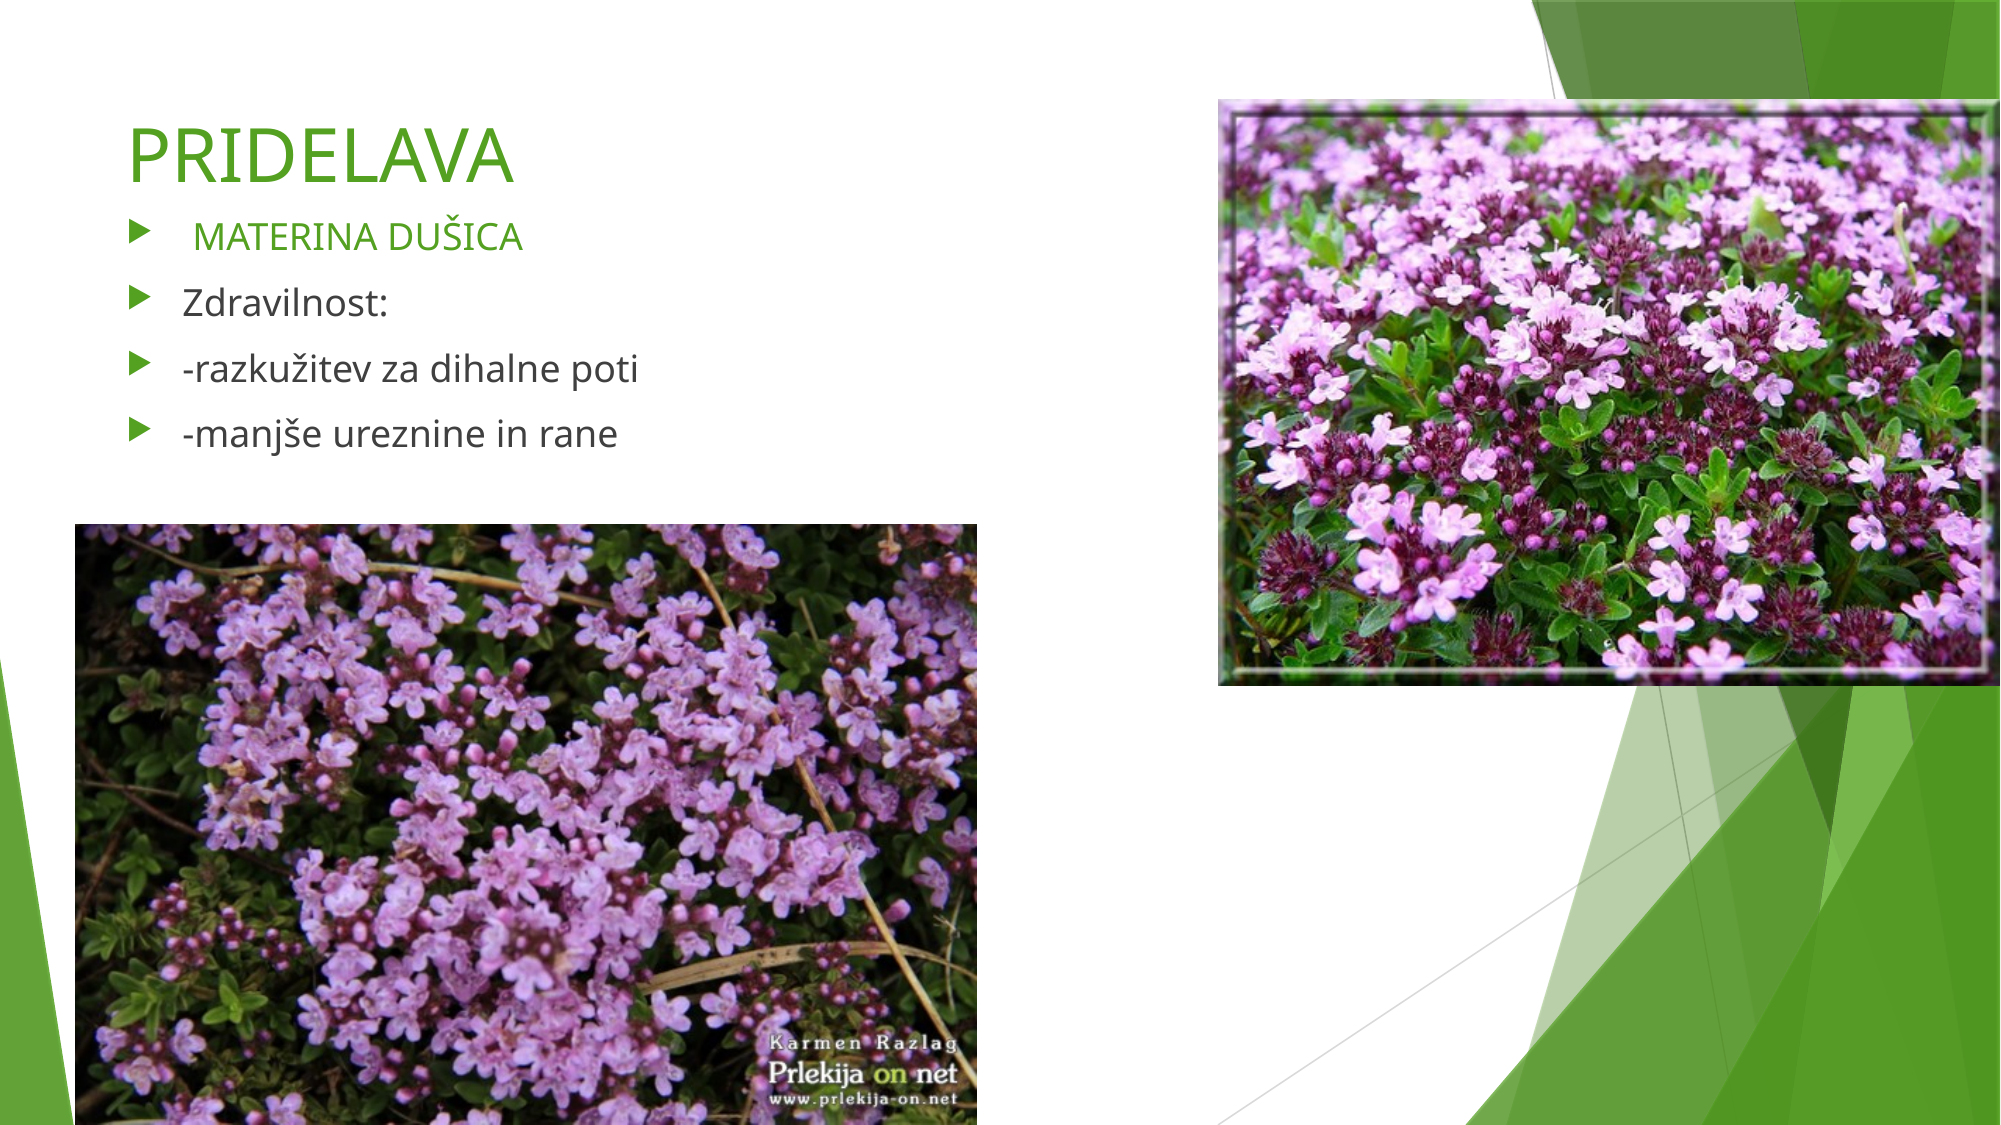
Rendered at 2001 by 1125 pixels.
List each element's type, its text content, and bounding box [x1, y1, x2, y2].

picture [1218, 99, 2000, 686]
picture [75, 524, 977, 1125]
title PRIDELAVA [111, 99, 1218, 205]
list MATERINA DUŠICA Zdravilnost: -razkužitev za dihalne poti -manjše ureznine in rane [111, 205, 1522, 842]
